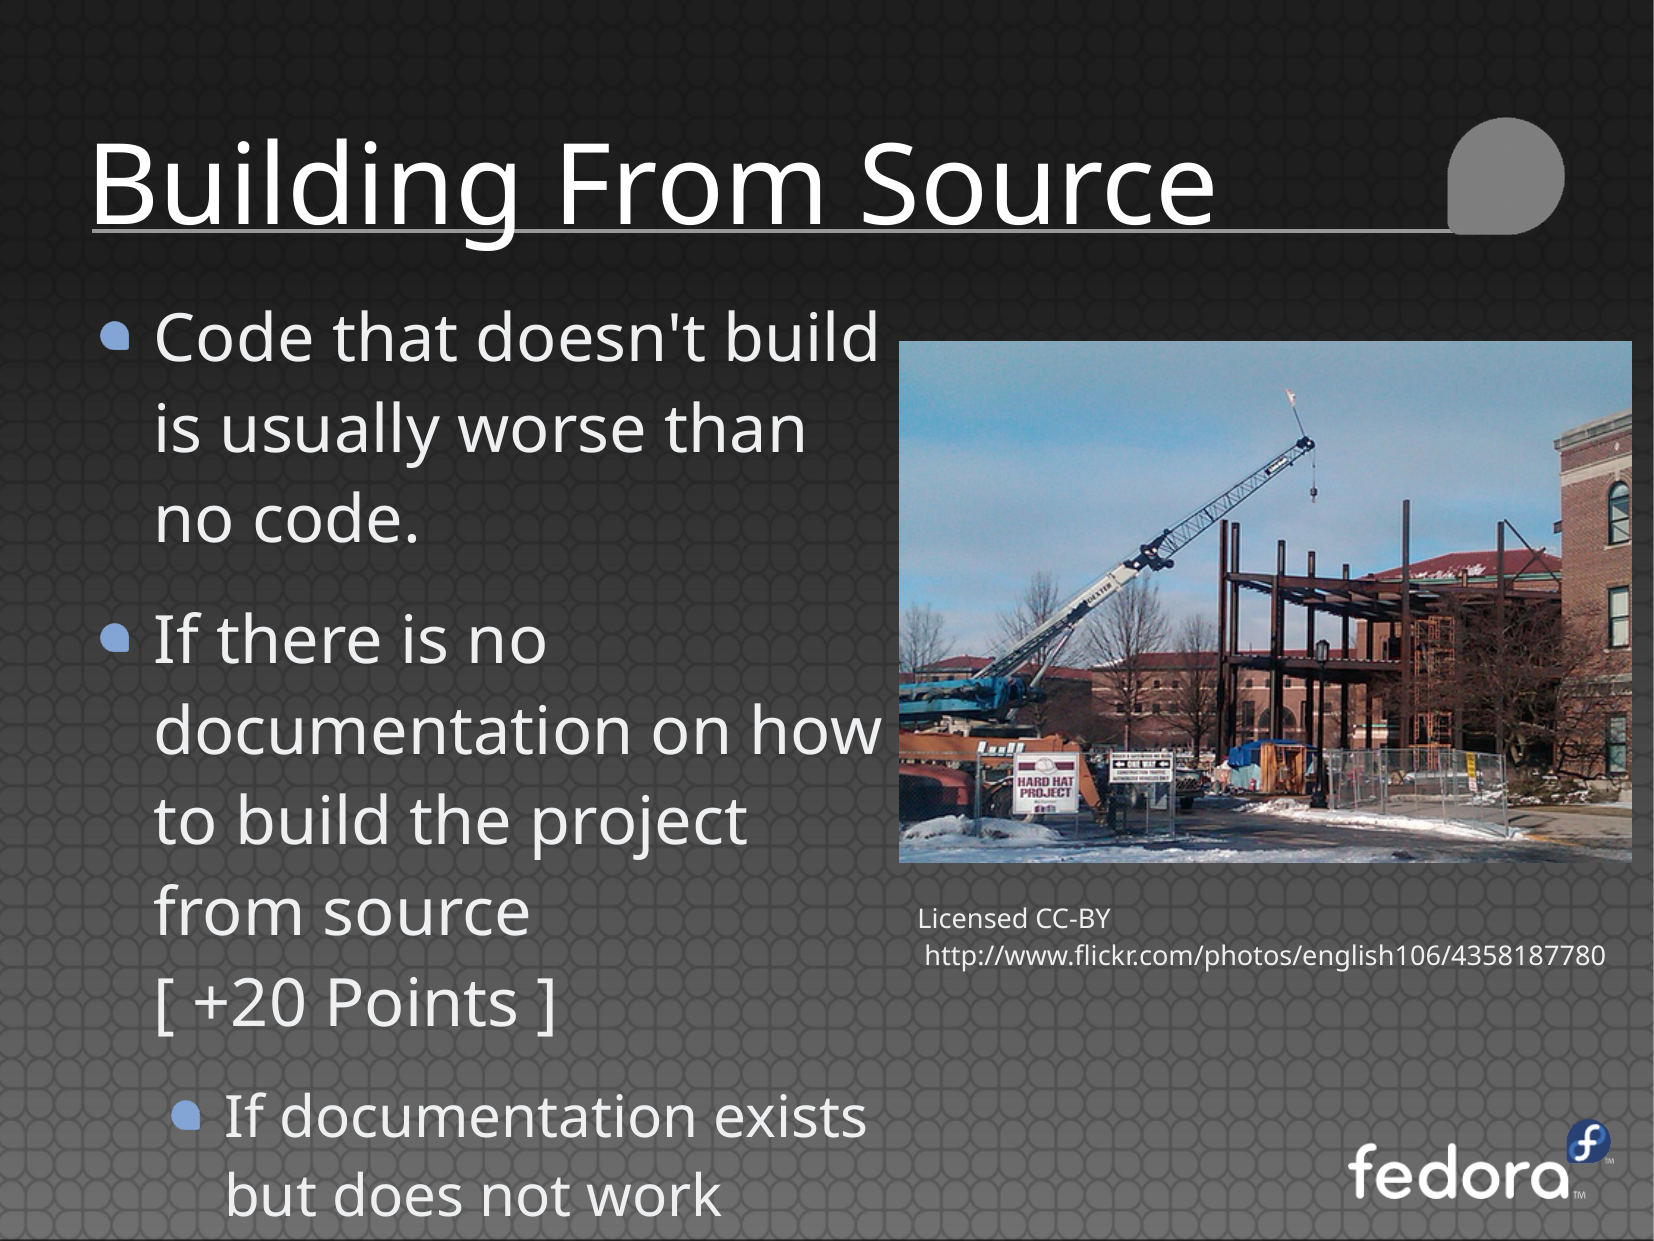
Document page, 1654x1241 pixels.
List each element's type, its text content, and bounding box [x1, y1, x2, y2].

text_box Licensed CC-BY http://www.flickr.com/photos/english106/4358187780 [915, 892, 1609, 970]
title Building From Source [86, 112, 1576, 249]
list Code that doesn't build is usually worse than no code. If there is no documentation on how to build the project from source [ +20 Points ] If documentation exists but does not work [ +10 Points ] [82, 290, 900, 1241]
picture [0, 0, 1654, 1241]
